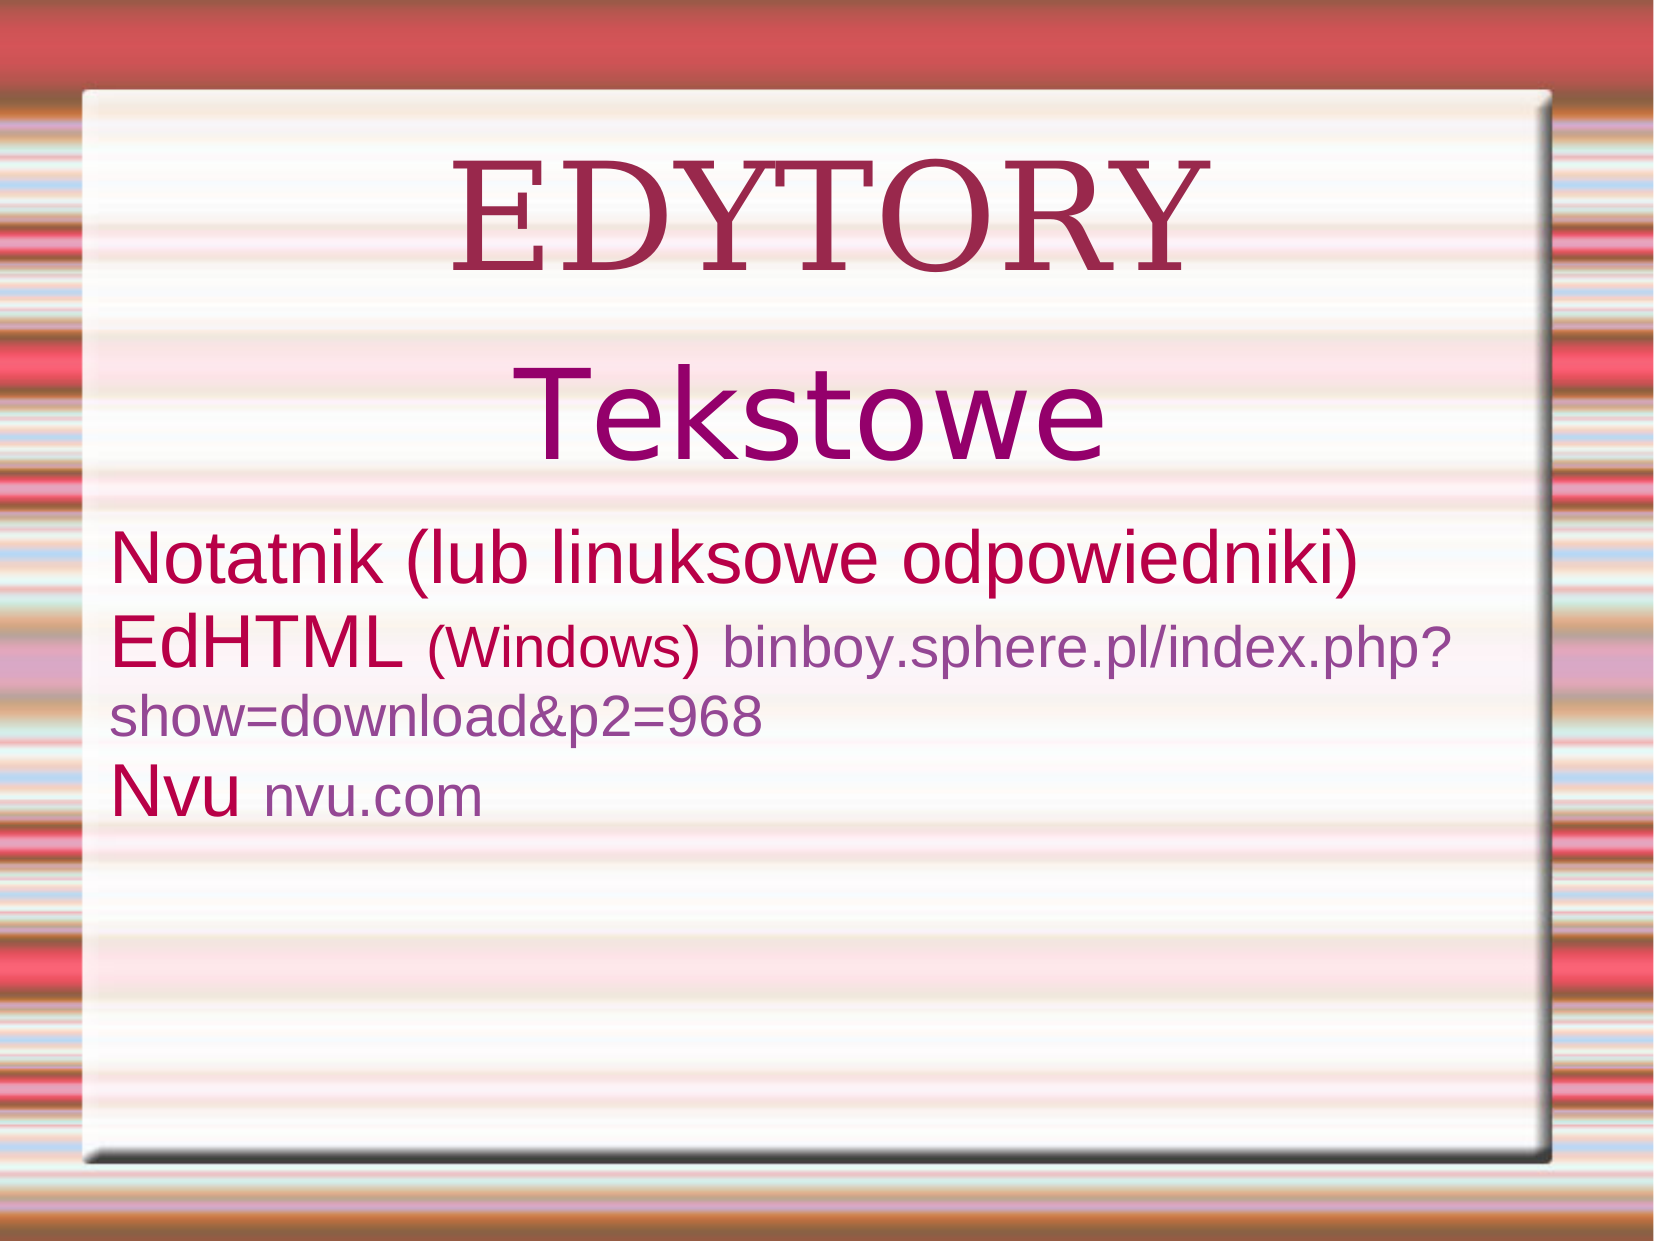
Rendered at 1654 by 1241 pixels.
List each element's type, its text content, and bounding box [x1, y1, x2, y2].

picture [0, 0, 1654, 1241]
title EDYTORY [121, 114, 1534, 323]
text_box Notatnik (lub linuksowe odpowiedniki) EdHTML (Windows) binboy.sphere.pl/index.php?show=download&p2=968 Nvu nvu.com [88, 501, 1536, 846]
text_box Tekstowe [88, 329, 1536, 501]
